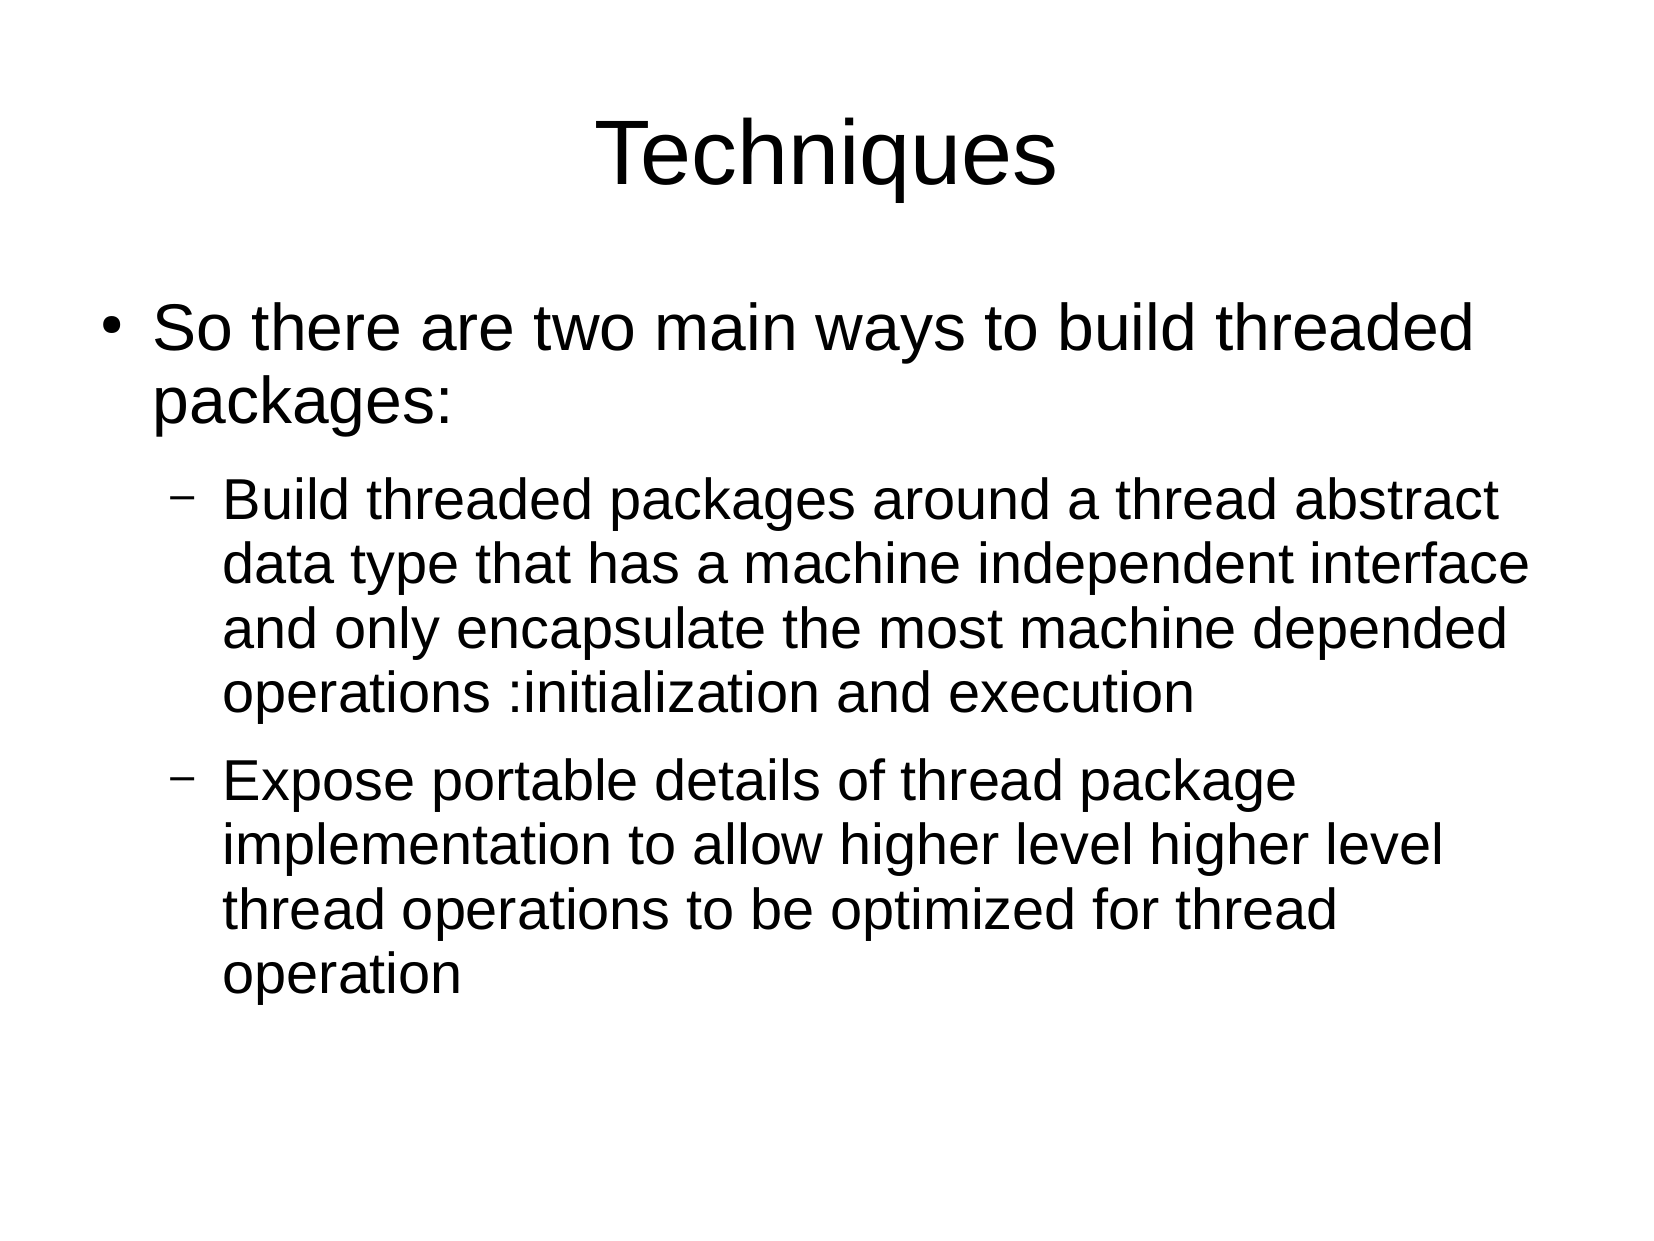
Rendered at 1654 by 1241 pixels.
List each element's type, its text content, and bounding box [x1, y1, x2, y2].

list So there are two main ways to build threaded packages: Build threaded packages around a thread abstract data type that has a machine independent interface and only encapsulate the most machine depended operations :initialization and execution Expose portable details of thread package implementation to allow higher level higher level thread operations to be optimized for thread operation [82, 290, 1571, 1010]
title Techniques [82, 49, 1571, 257]
